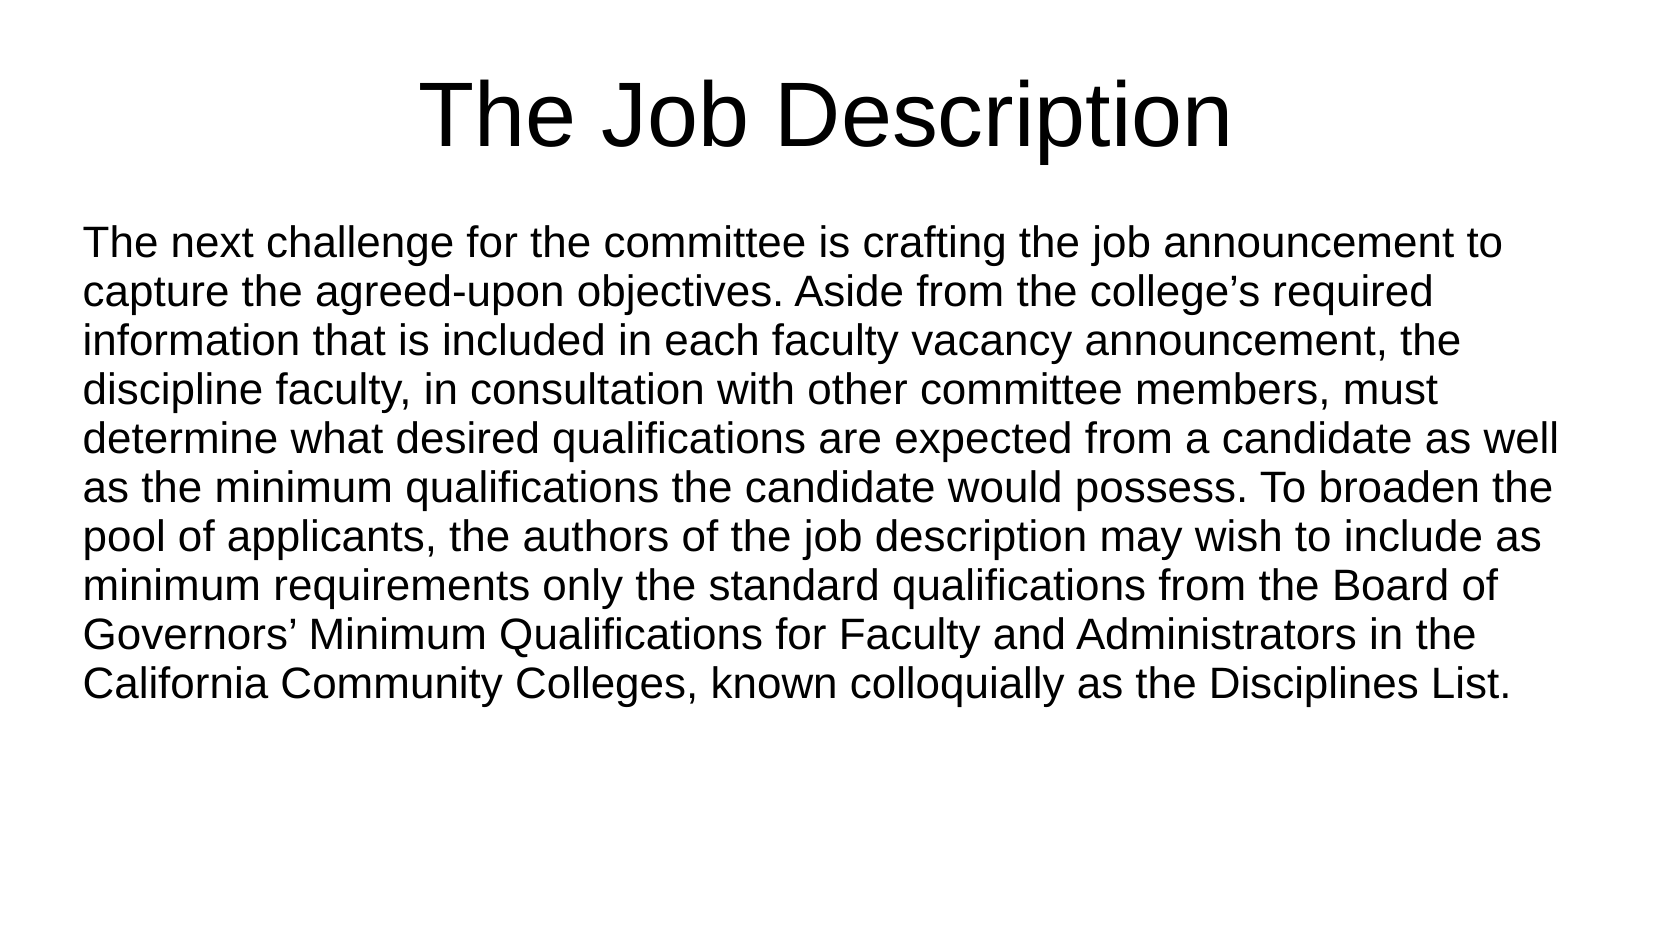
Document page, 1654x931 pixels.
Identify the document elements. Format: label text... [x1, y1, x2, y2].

title The Job Description [82, 37, 1571, 193]
list The next challenge for the committee is crafting the job announcement to capture the agreed-upon objectives. Aside from the college’s required information that is included in each faculty vacancy announcement, the discipline faculty, in consultation with other committee members, must determine what desired qualifications are expected from a candidate as well as the minimum qualifications the candidate would possess. To broaden the pool of applicants, the authors of the job description may wish to include as minimum requirements only the standard qualifications from the Board of Governors’ Minimum Qualifications for Faculty and Administrators in the California Community Colleges, known colloquially as the Disciplines List. [82, 217, 1571, 758]
